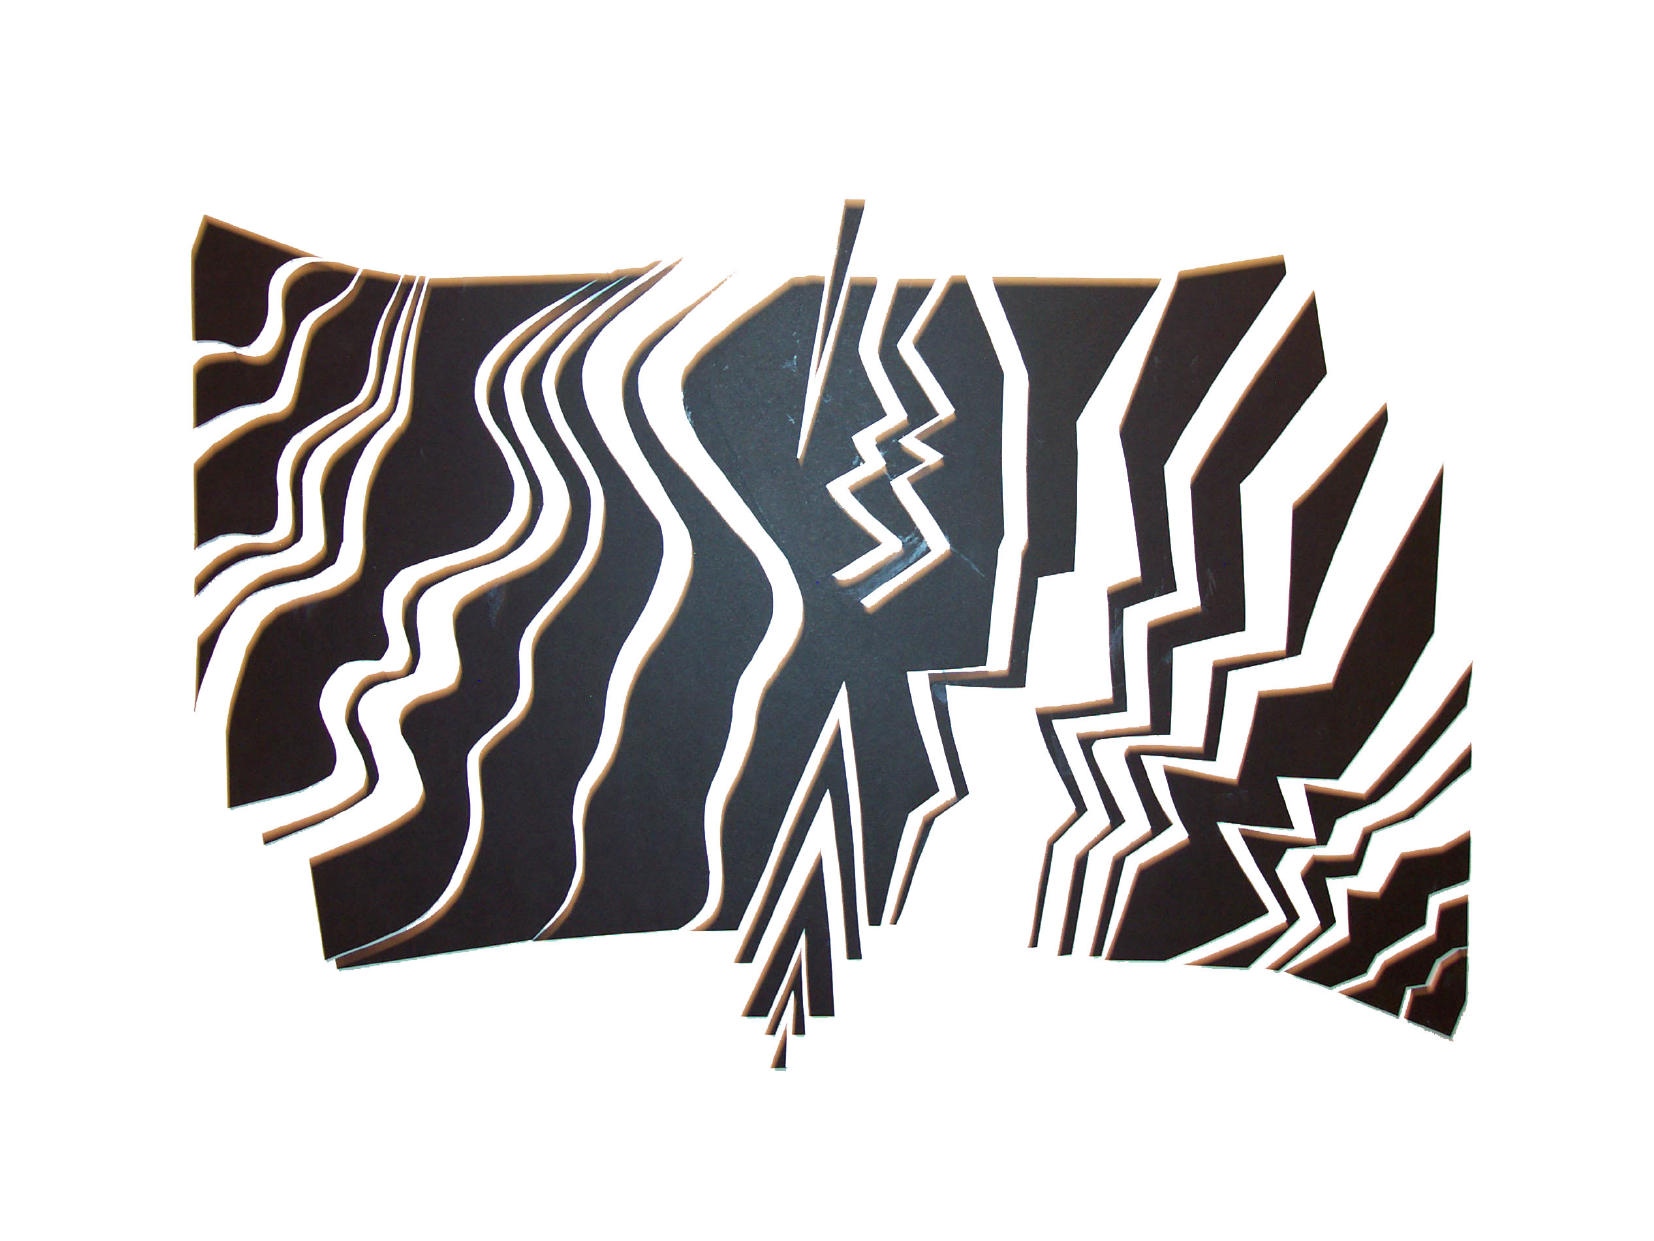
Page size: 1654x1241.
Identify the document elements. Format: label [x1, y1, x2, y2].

picture [167, 168, 1488, 1071]
